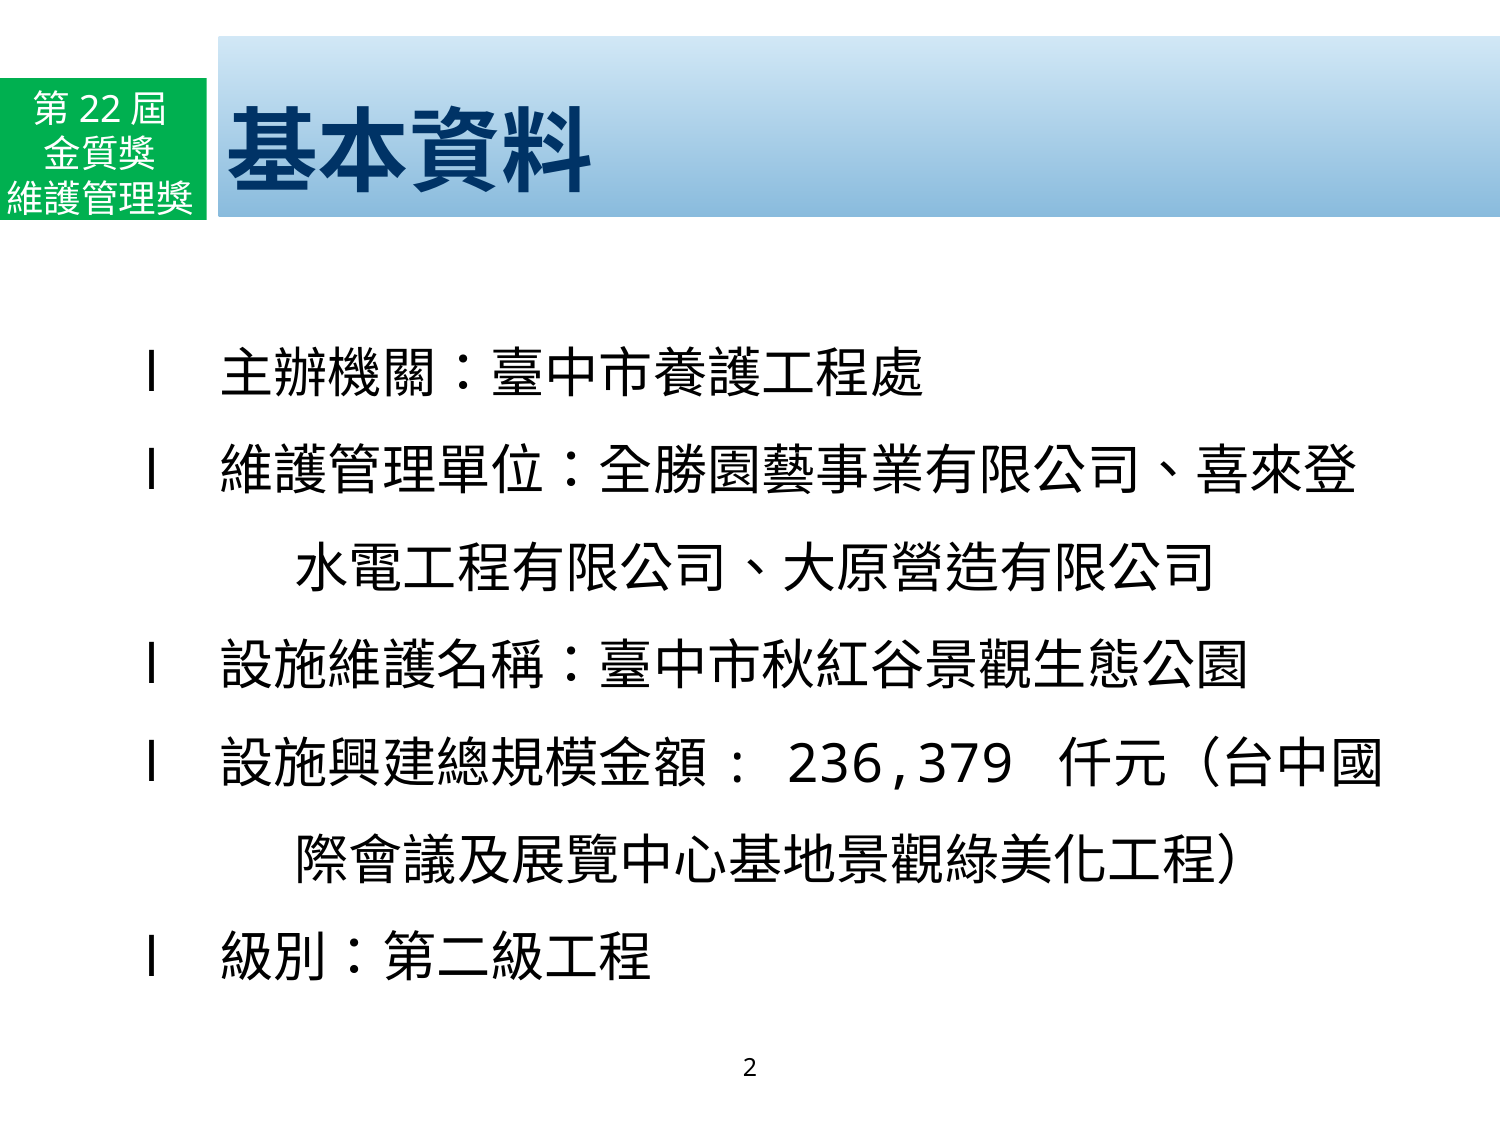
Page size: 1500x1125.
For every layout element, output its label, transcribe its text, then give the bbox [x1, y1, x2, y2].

text_box 基本資料 [218, 78, 1424, 219]
text_box 主辦機關：臺中市養護工程處 維護管理單位：全勝園藝事業有限公司、喜來登水電工程有限公司、大原營造有限公司 設施維護名稱：臺中市秋紅谷景觀生態公園 設施興建總規模金額: 236,379 仟元（台中國際會議及展覽中心基地景觀綠美化工程） 級別：第二級工程 [137, 290, 1400, 1003]
